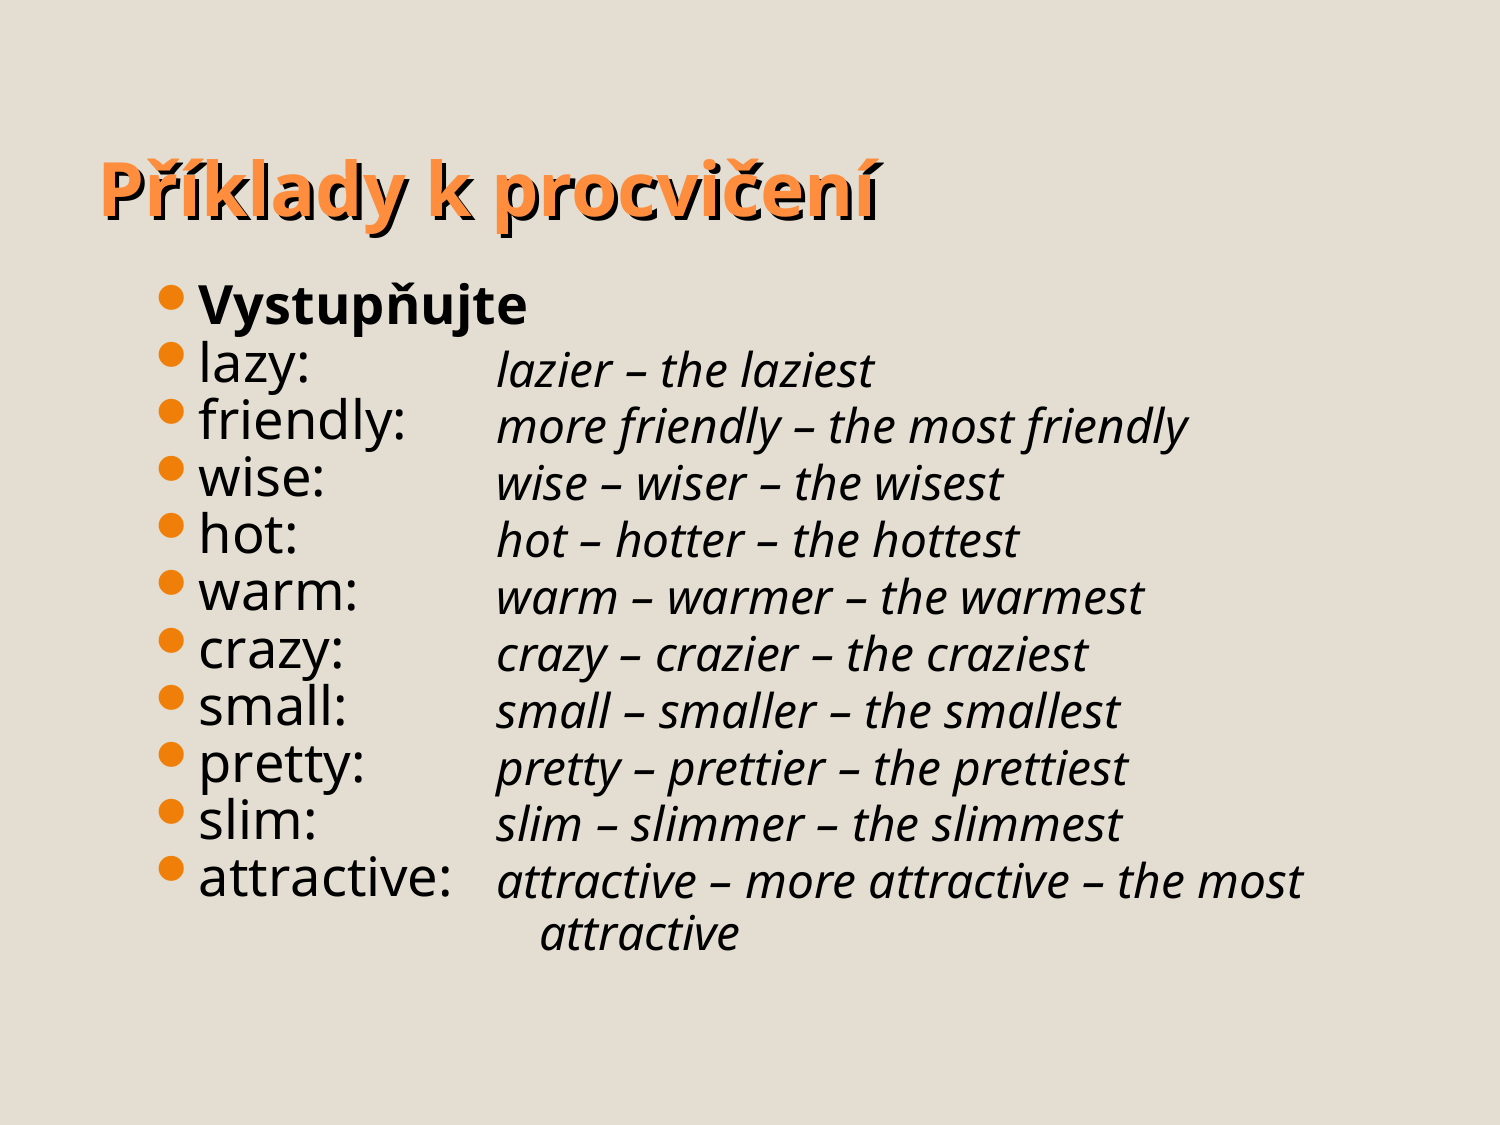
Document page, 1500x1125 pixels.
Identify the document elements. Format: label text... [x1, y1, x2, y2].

list lazier – the laziest more friendly – the most friendly wise – wiser – the wisest hot – hotter – the hottest warm – warmer – the warmest crazy – crazier – the craziest small – smaller – the smallest pretty – prettier – the prettiest slim – slimmer – the slimmest attractive – more attractive – the most attractive [466, 255, 1500, 1125]
title Příklady k procvičení [82, 66, 1426, 239]
text_box Vystupňujte lazy: friendly: wise: hot: warm: crazy: small: pretty: slim: attractive: [125, 268, 610, 978]
